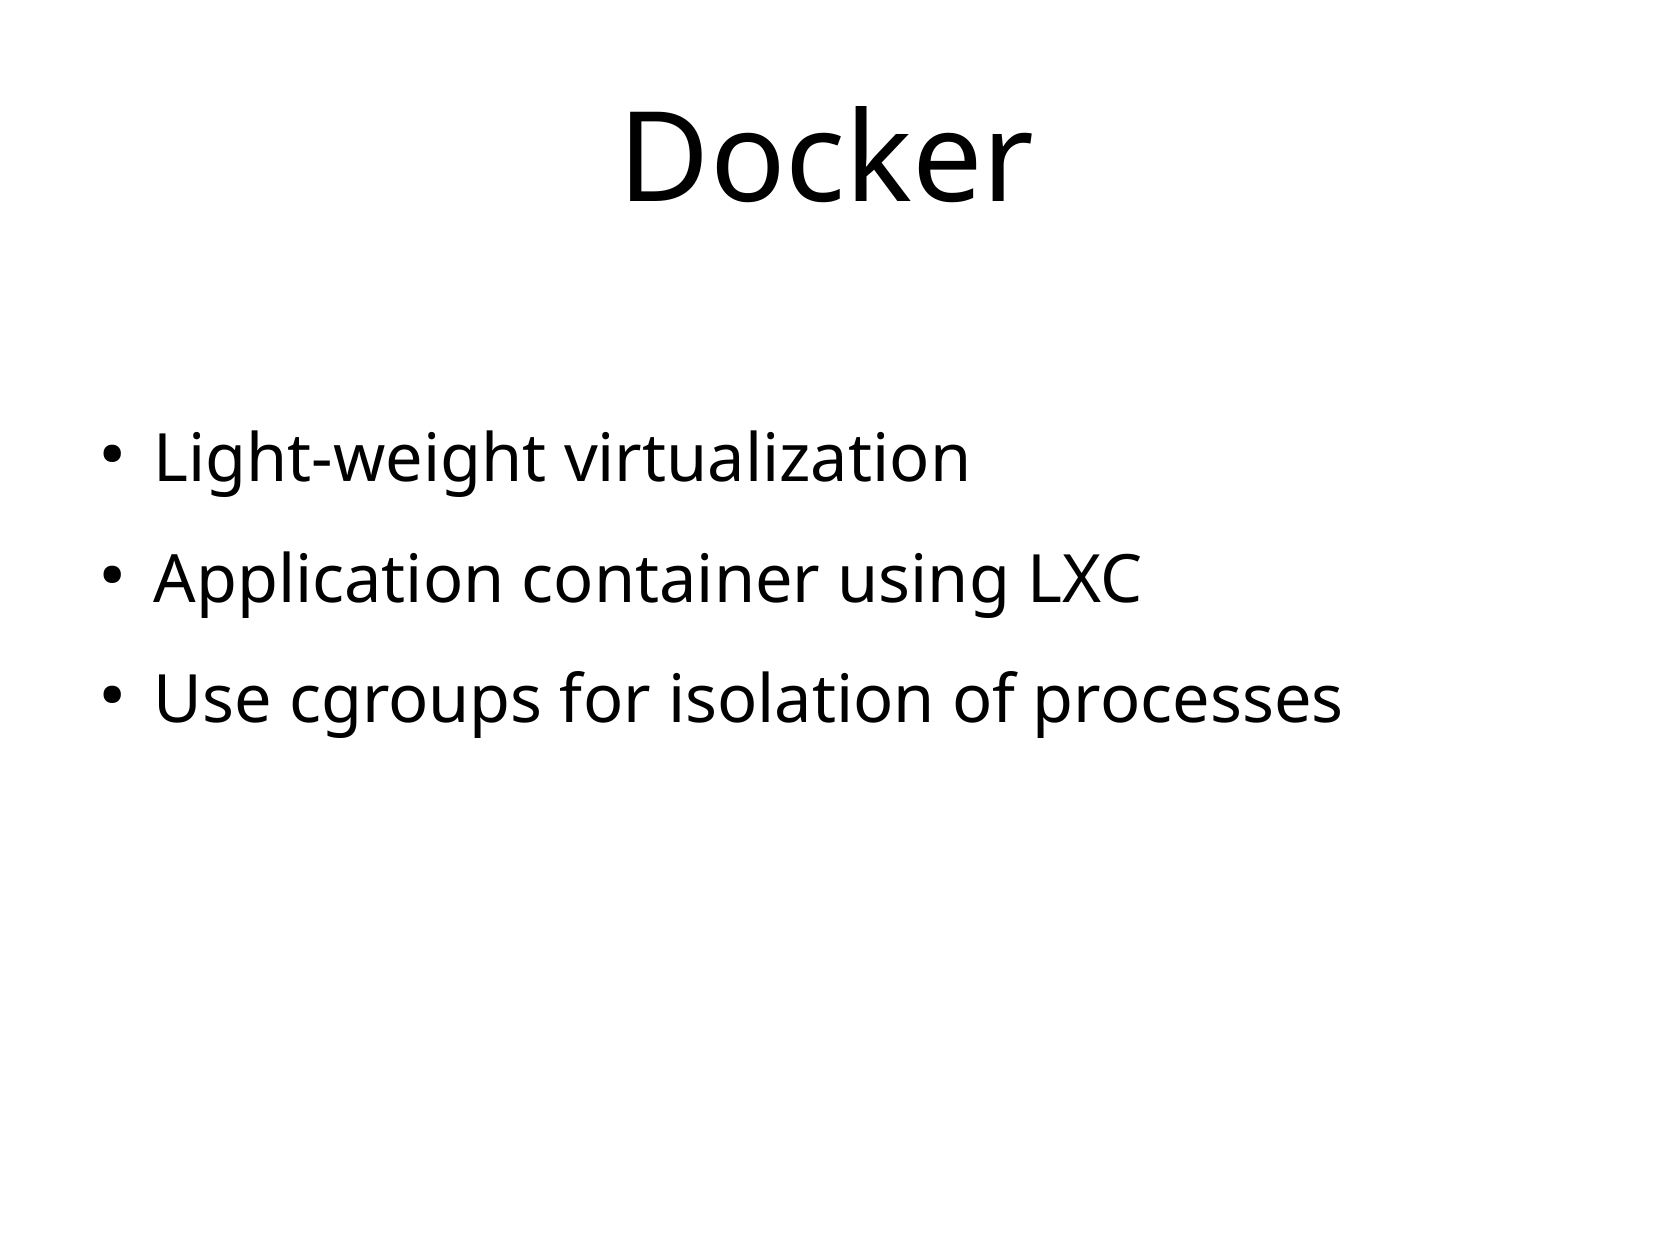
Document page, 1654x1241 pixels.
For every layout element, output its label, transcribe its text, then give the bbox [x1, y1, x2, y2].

list Light-weight virtualization Application container using LXC Use cgroups for isolation of processes [82, 290, 1571, 1010]
title Docker [82, 49, 1571, 257]
